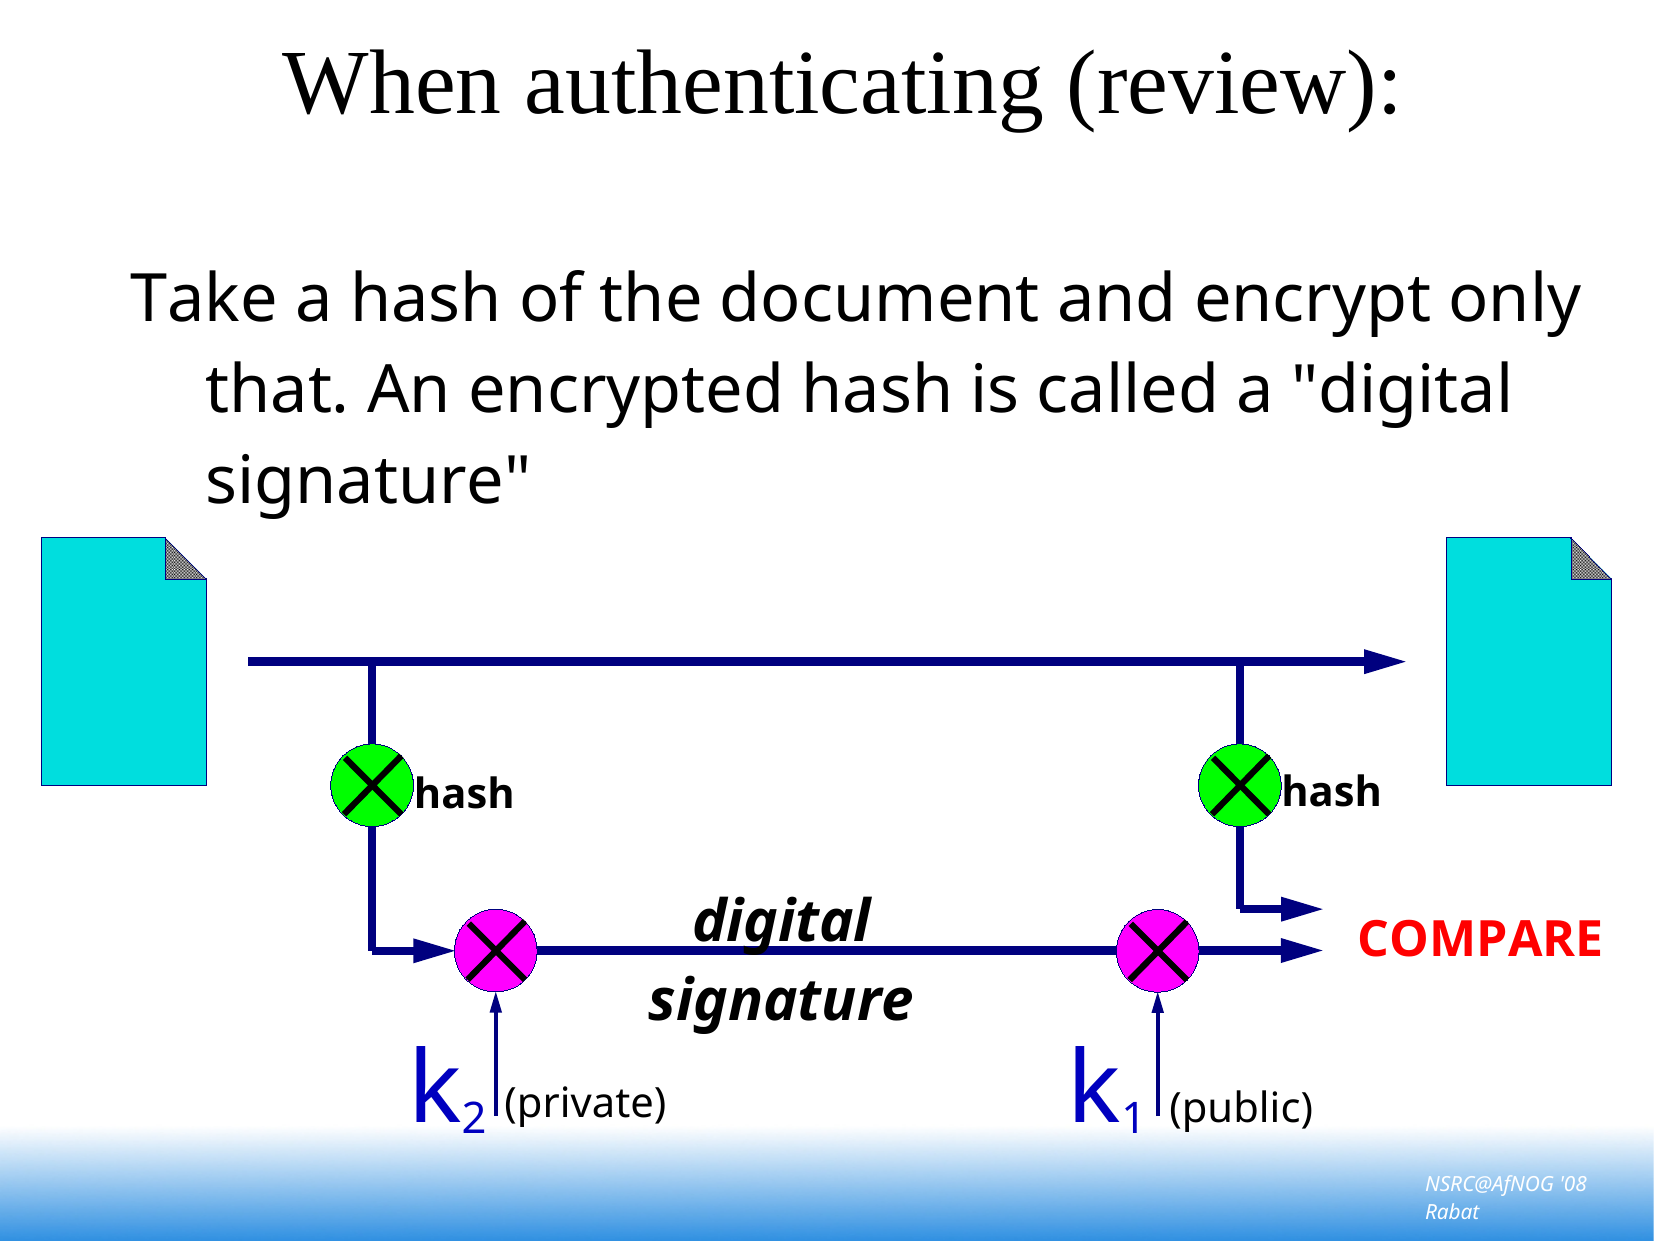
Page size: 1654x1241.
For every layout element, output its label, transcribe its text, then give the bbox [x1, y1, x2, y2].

text_box (public) [1169, 1078, 1314, 1136]
picture [0, 1124, 1654, 1241]
text_box [1198, 743, 1267, 827]
text_box COMPARE [1357, 903, 1604, 972]
text_box hash [413, 764, 516, 822]
text_box [41, 537, 207, 786]
title When authenticating (review): [112, 32, 1576, 148]
list Take a hash of the document and encrypt only that. An encrypted hash is called a "digital signature" [130, 250, 1609, 503]
text_box [1116, 909, 1185, 993]
text_box [502, 924, 538, 977]
text_box (private) [504, 1073, 667, 1131]
text_box [330, 743, 399, 827]
text_box [1246, 759, 1281, 812]
text_box k2 [408, 1015, 487, 1152]
text_box [469, 957, 523, 992]
text_box [1446, 537, 1612, 786]
text_box [454, 909, 522, 982]
text_box hash [1281, 761, 1383, 819]
text_box [1164, 924, 1200, 977]
text_box [378, 758, 413, 812]
text_box k1 [1067, 1015, 1147, 1152]
text_box digital signature [648, 879, 915, 1038]
